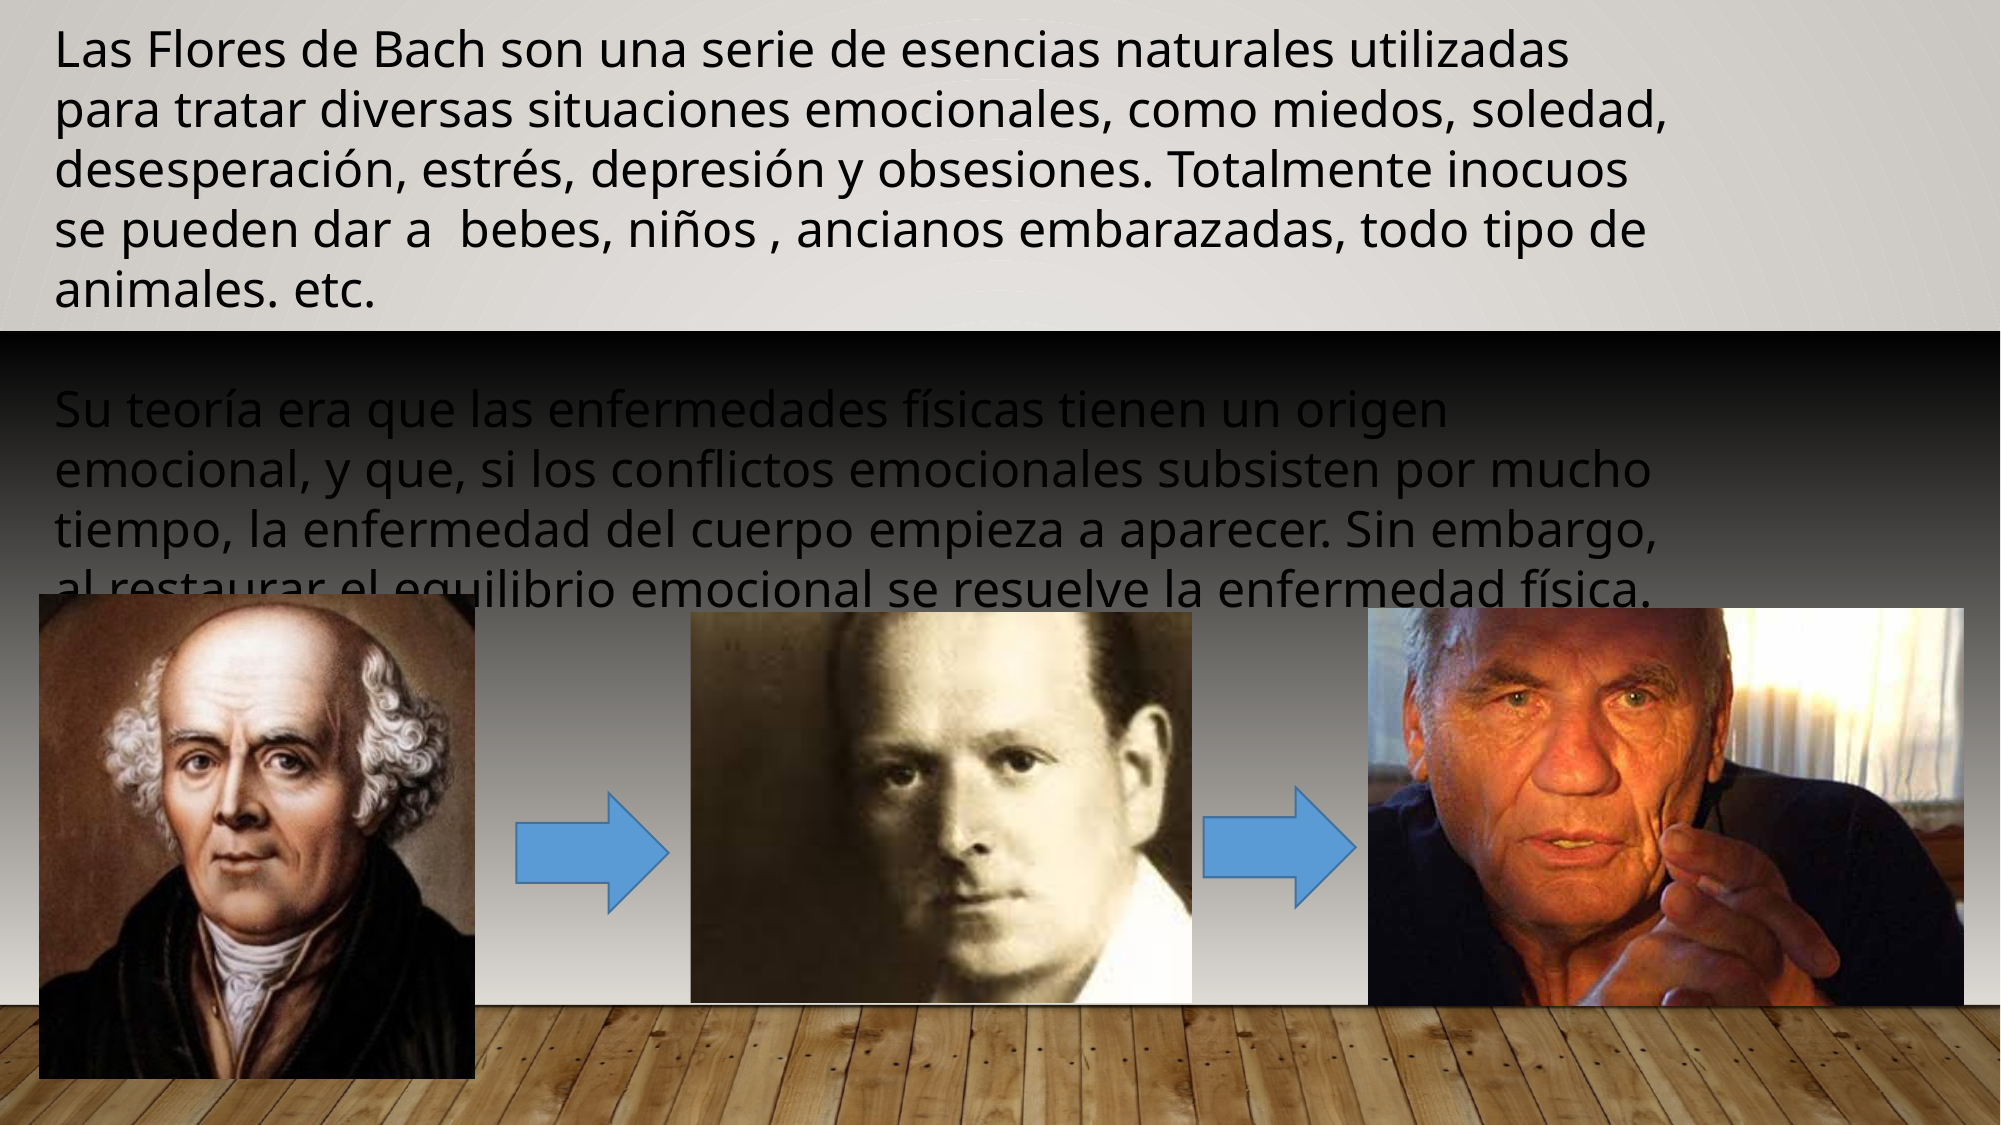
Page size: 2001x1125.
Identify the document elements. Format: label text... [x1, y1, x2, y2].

picture [39, 594, 475, 1079]
text_box [1203, 787, 1356, 908]
text_box [516, 792, 669, 913]
picture [690, 608, 1964, 1006]
text_box Las Flores de Bach son una serie de esencias naturales utilizadas para tratar diversas situaciones emocionales, como miedos, soledad, desesperación, estrés, depresión y obsesiones. Totalmente inocuos se pueden dar a bebes, niños , ancianos embarazadas, todo tipo de animales. etc. Su teoría era que las enfermedades físicas tienen un origen emocional, y que, si los conflictos emocionales subsisten por mucho tiempo, la enfermedad del cuerpo empieza a aparecer. Sin embargo, al restaurar el equilibrio emocional se resuelve la enfermedad física. [40, 10, 1704, 670]
